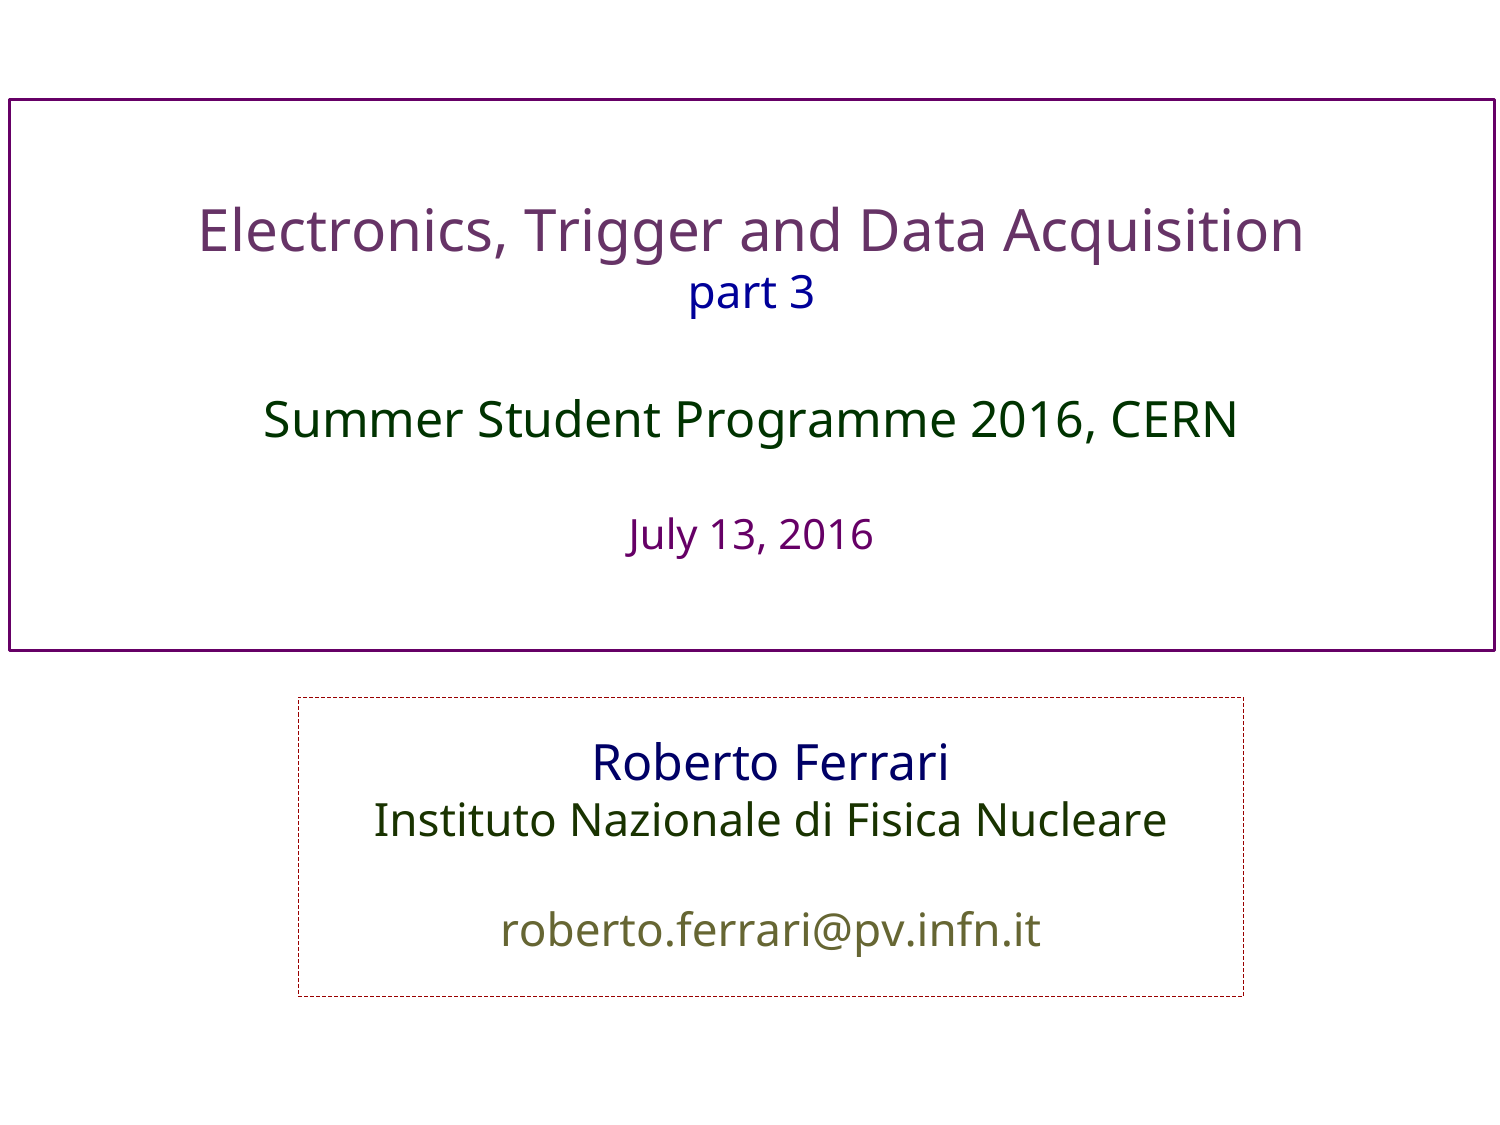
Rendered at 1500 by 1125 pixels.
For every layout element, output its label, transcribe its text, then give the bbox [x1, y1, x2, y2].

title Electronics, Trigger and Data Acquisition part 3 Summer Student Programme 2016, CERN July 13, 2016 [9, 99, 1495, 651]
title Roberto Ferrari Instituto Nazionale di Fisica Nucleare roberto.ferrari@pv.infn.it [298, 697, 1244, 997]
